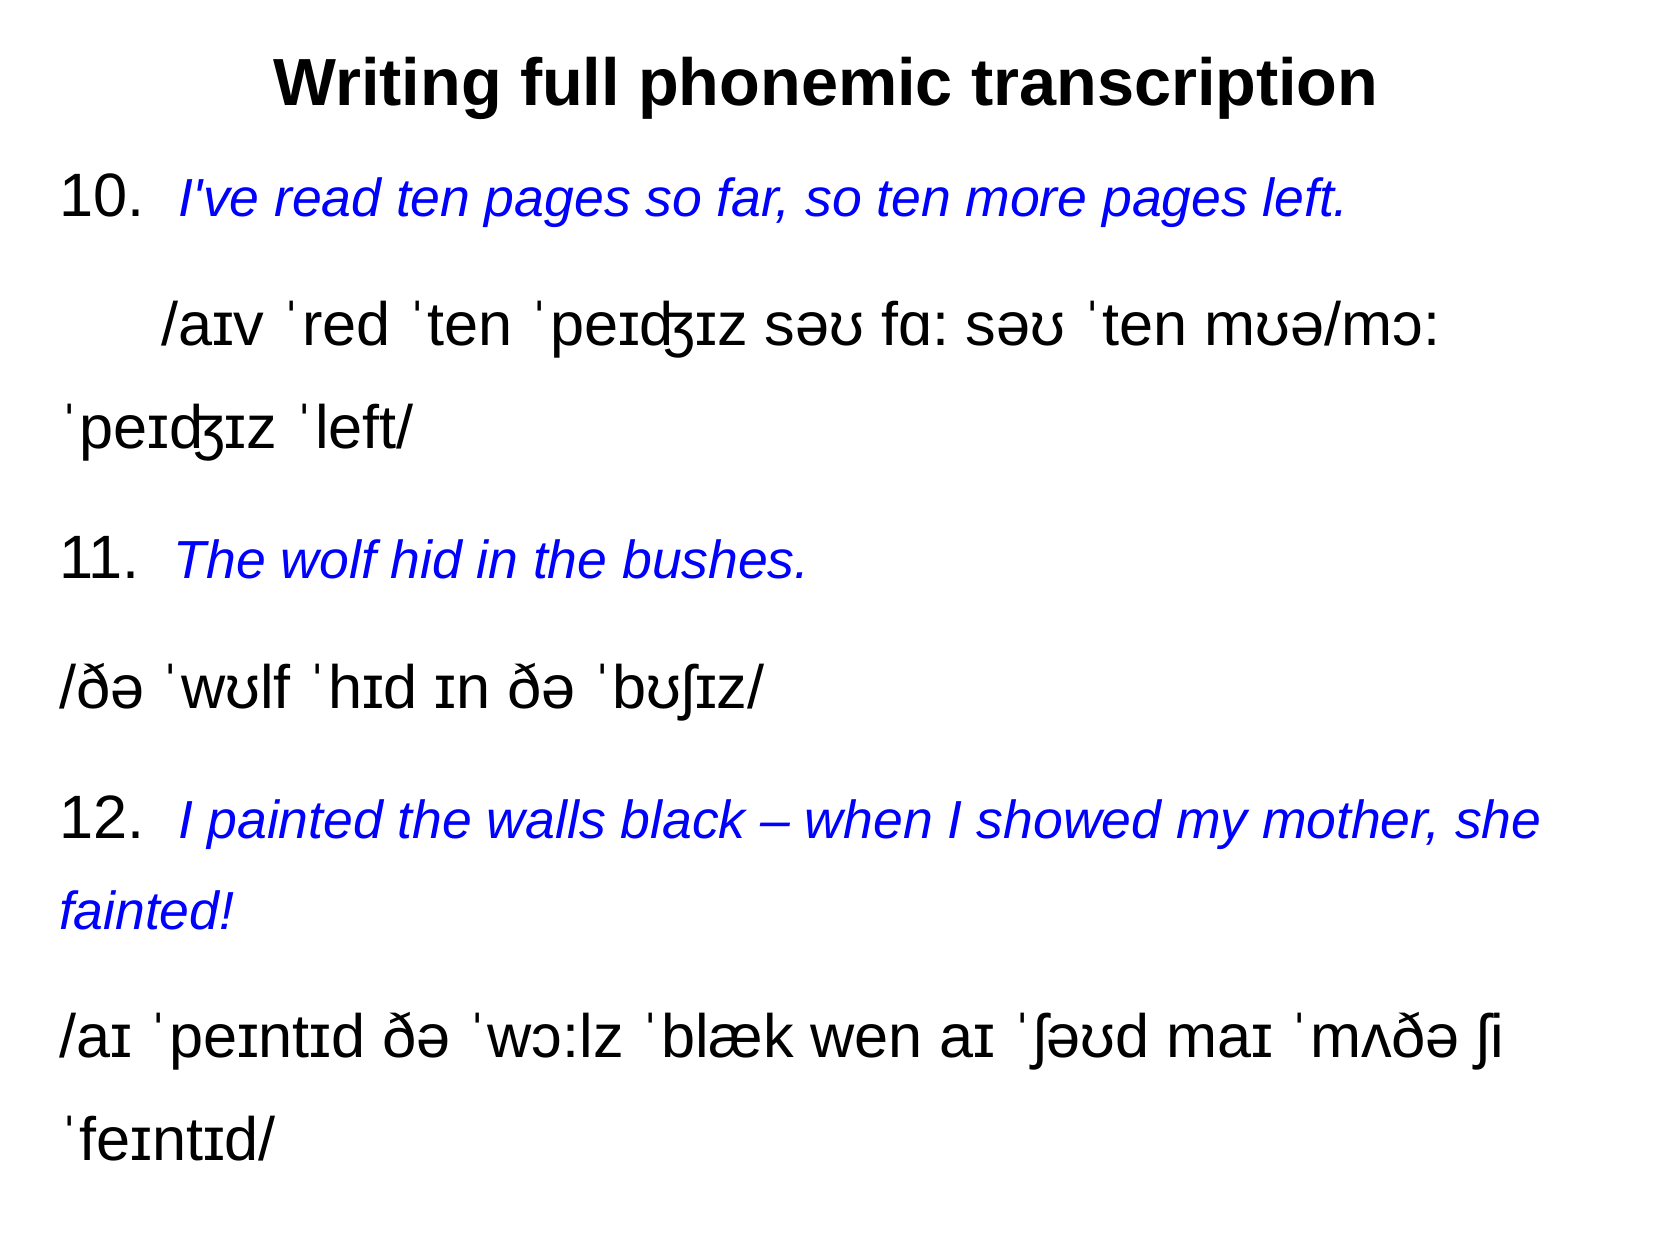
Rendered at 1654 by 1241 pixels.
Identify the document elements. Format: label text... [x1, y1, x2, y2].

title Writing full phonemic transcription [82, 0, 1571, 126]
list 10. I've read ten pages so far, so ten more pages left. /aɪv ˈred ˈten ˈpeɪʤɪz səʊ fɑ: səʊ ˈten mʊə/mɔ: ˈpeɪʤɪz ˈleft/ 11. The wolf hid in the bushes. /ðə ˈwʊlf ˈhɪd ɪn ðə ˈbʊʃɪz/ 12. I painted the walls black – when I showed my mother, she fainted! /aɪ ˈpeɪntɪd ðə ˈwɔ:lz ˈblæk wen aɪ ˈʃəʊd maɪ ˈmʌðə ʃi ˈfeɪntɪd/ [59, 126, 1602, 1185]
